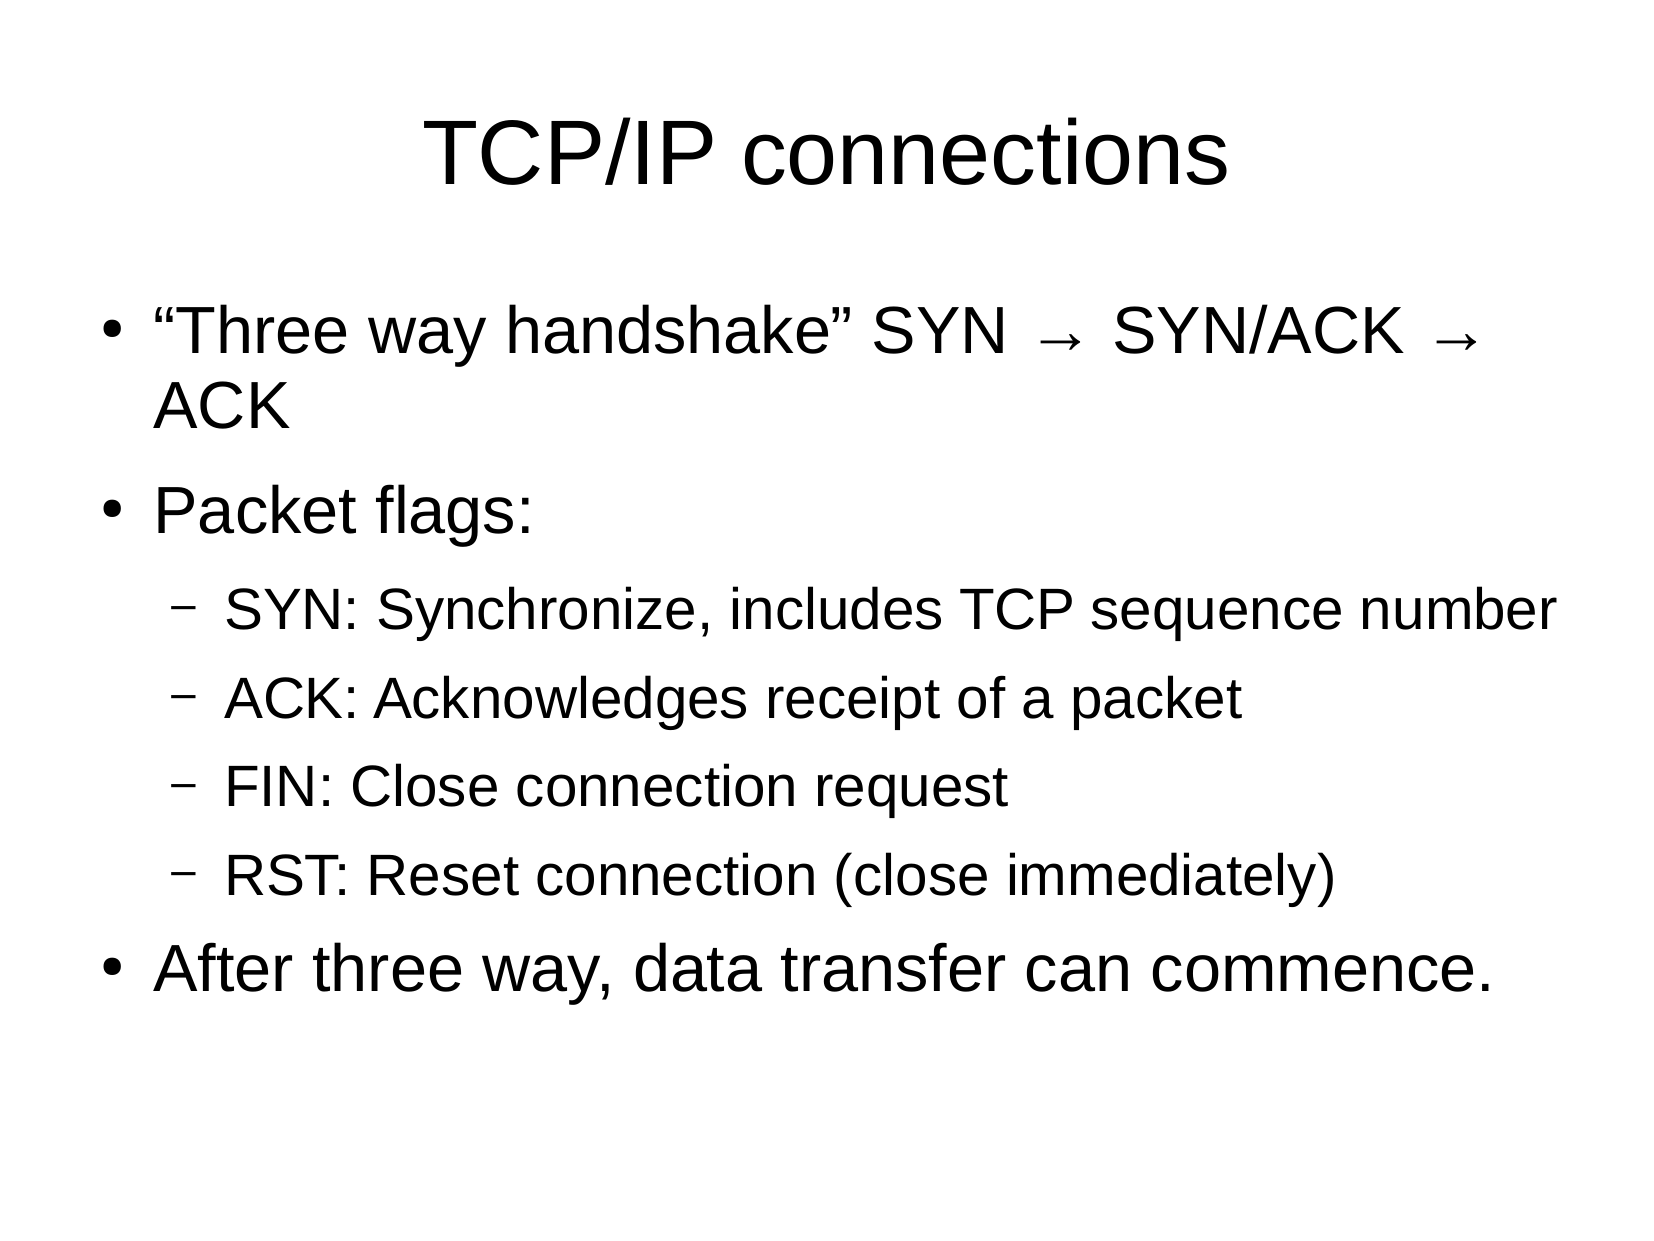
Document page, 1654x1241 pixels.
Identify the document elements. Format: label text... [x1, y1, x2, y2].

list “Three way handshake” SYN → SYN/ACK → ACK Packet flags: SYN: Synchronize, includes TCP sequence number ACK: Acknowledges receipt of a packet FIN: Close connection request RST: Reset connection (close immediately) After three way, data transfer can commence. [82, 290, 1571, 1010]
title TCP/IP connections [82, 49, 1571, 257]
